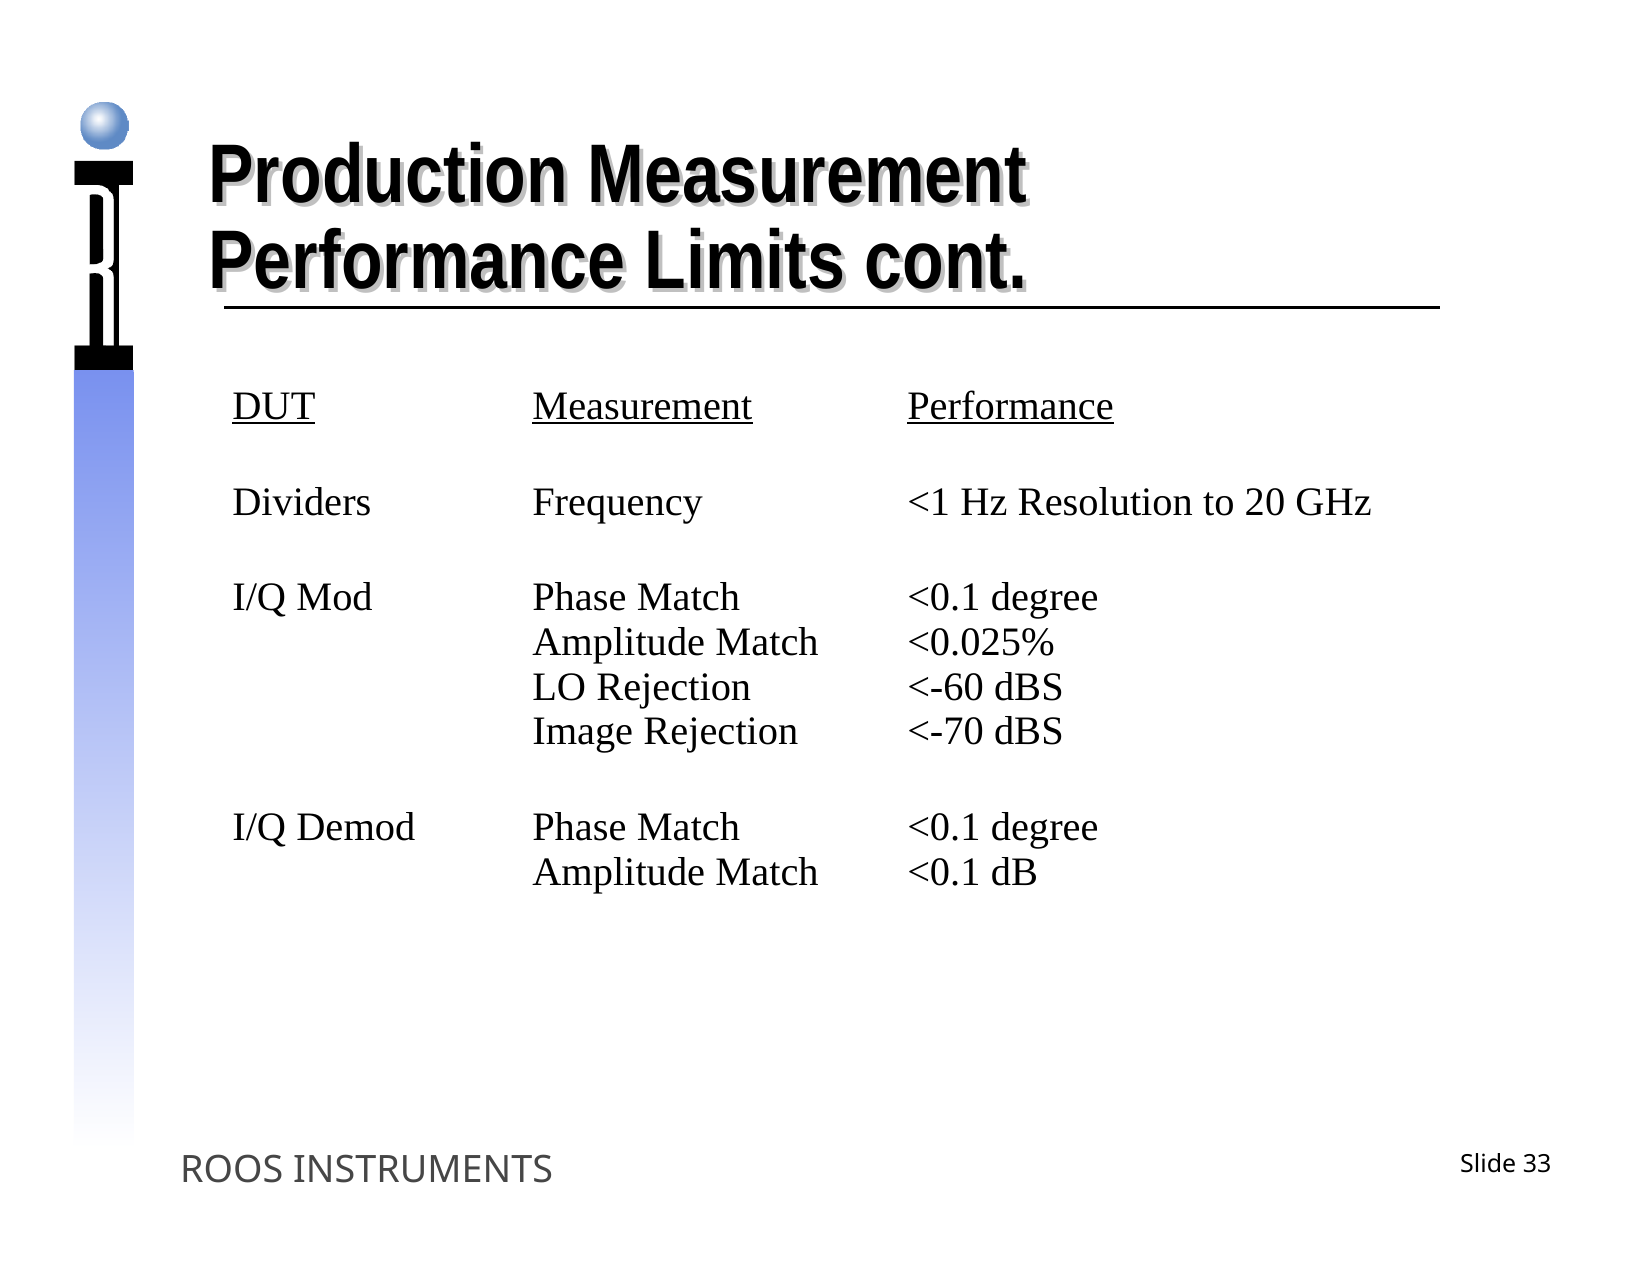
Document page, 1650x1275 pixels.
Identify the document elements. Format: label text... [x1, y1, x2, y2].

text_box DUT Measurement Performance Dividers Frequency <1 Hz Resolution to 20 GHz I/Q Mod Phase Match <0.1 degree Amplitude Match <0.025% LO Rejection <-60 dBS Image Rejection <-70 dBS I/Q Demod Phase Match <0.1 degree Amplitude Match <0.1 dB [232, 383, 1456, 903]
text_box Production Measurement Performance Limits cont. [208, 133, 1429, 318]
